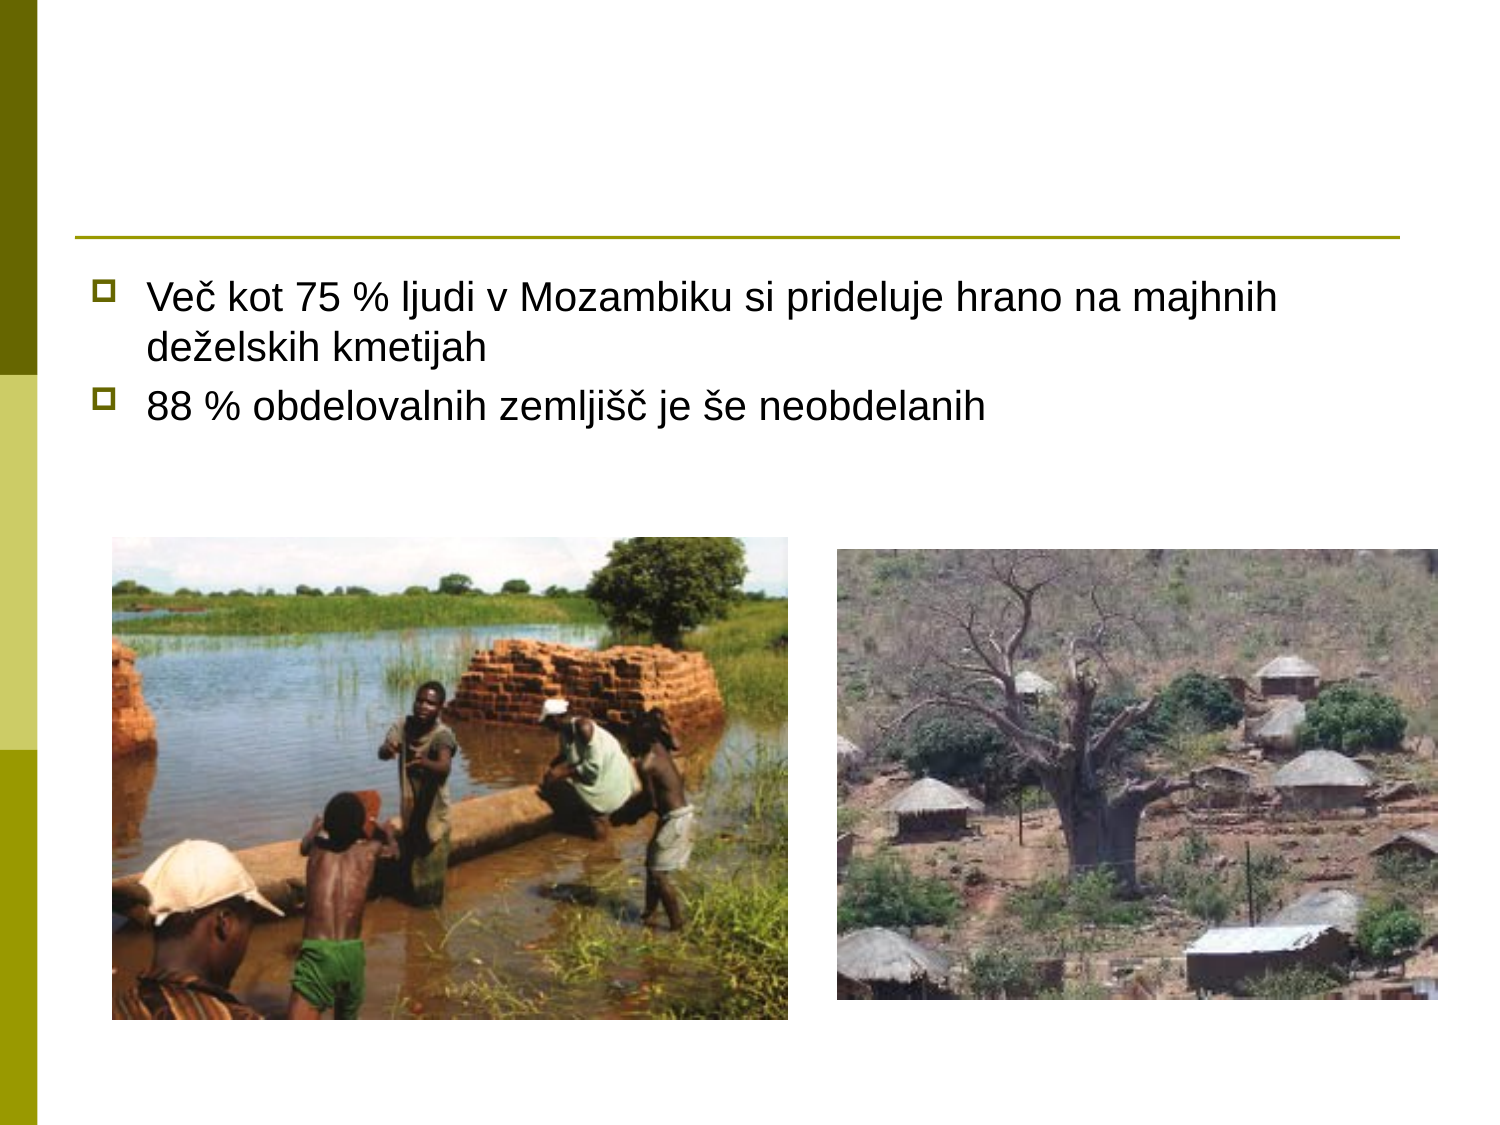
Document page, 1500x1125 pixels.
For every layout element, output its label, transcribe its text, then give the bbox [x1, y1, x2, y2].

picture [837, 549, 1438, 1000]
list Več kot 75 % ljudi v Mozambiku si prideluje hrano na majhnih deželskih kmetijah 88 % obdelovalnih zemljišč je še neobdelanih [75, 262, 1425, 1006]
picture [112, 537, 788, 1021]
